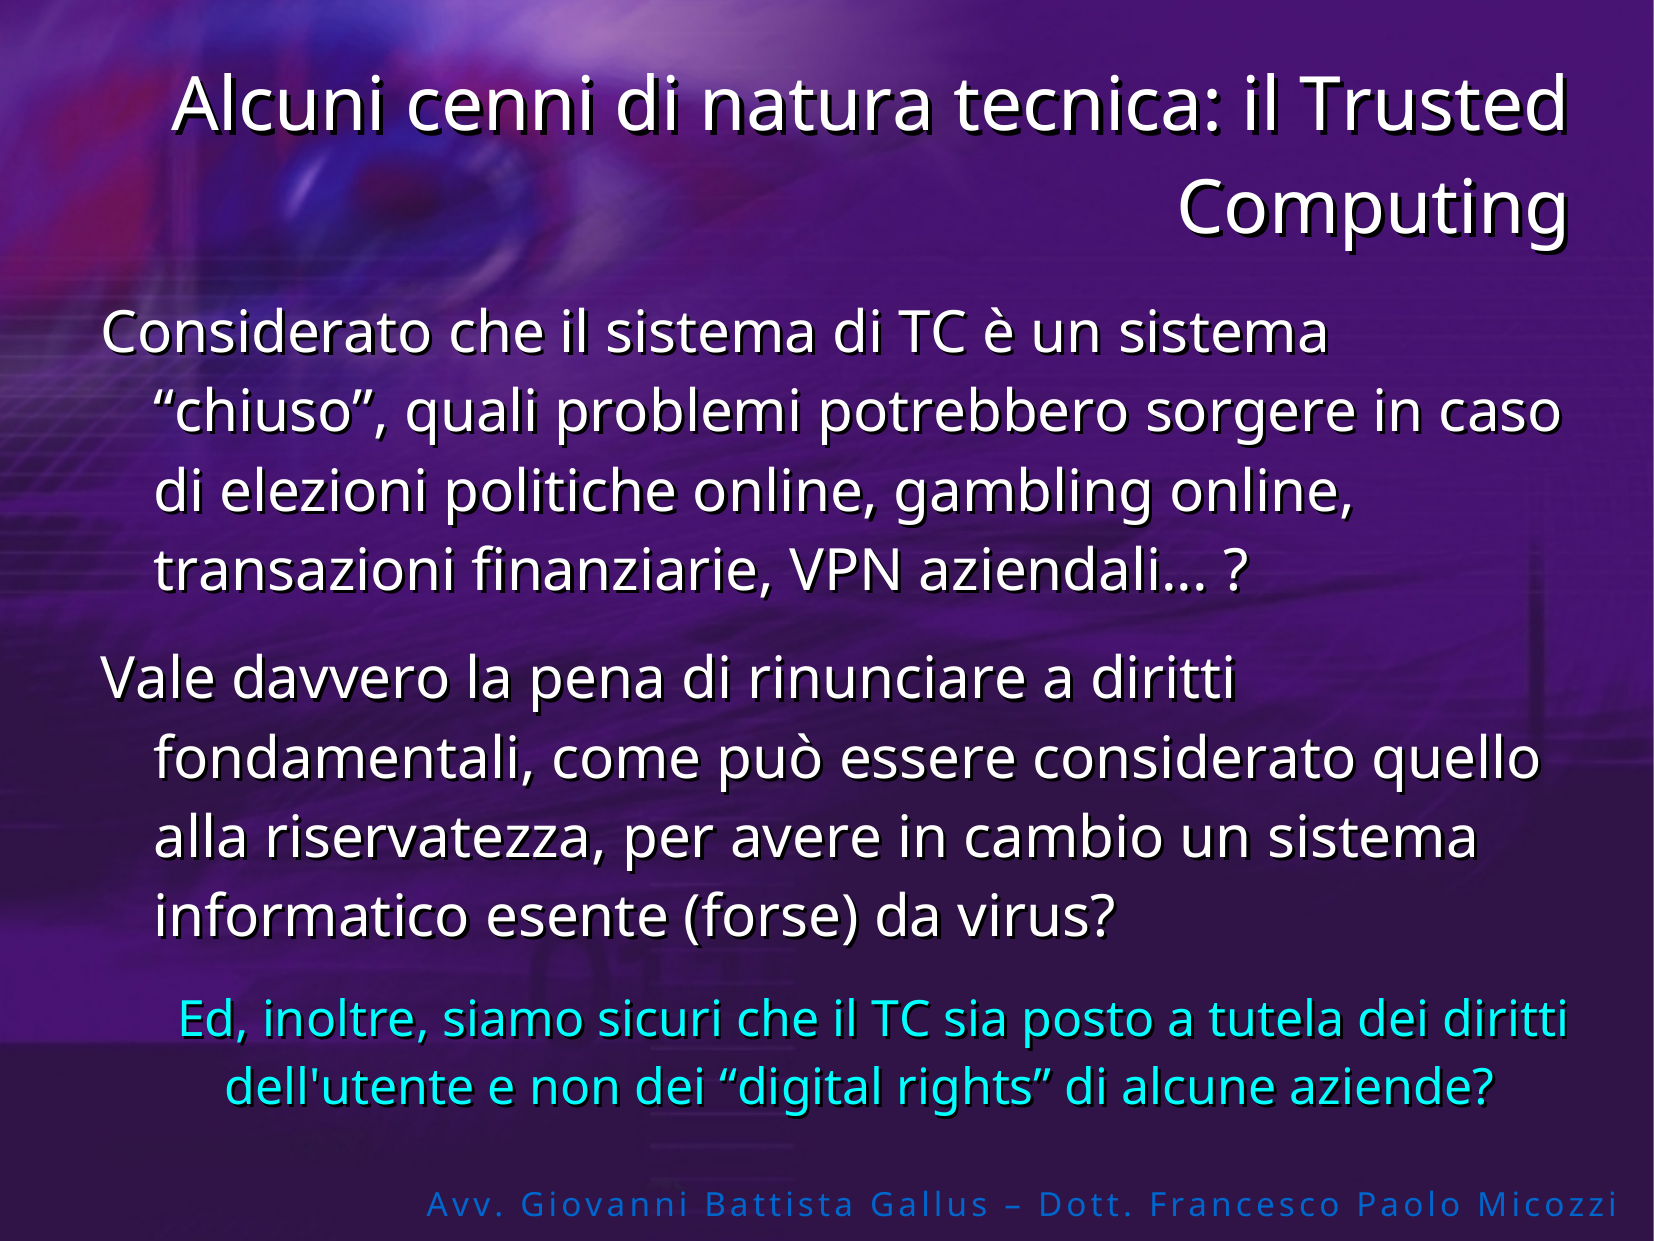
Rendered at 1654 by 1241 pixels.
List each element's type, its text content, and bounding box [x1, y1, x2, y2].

list Considerato che il sistema di TC è un sistema “chiuso”, quali problemi potrebbero sorgere in caso di elezioni politiche online, gambling online, transazioni finanziarie, VPN aziendali... ? Vale davvero la pena di rinunciare a diritti fondamentali, come può essere considerato quello alla riservatezza, per avere in cambio un sistema informatico esente (forse) da virus? Ed, inoltre, siamo sicuri che il TC sia posto a tutela dei diritti dell'utente e non dei “digital rights” di alcune aziende? [82, 290, 1571, 1109]
title Alcuni cenni di natura tecnica: il Trusted Computing [82, 49, 1571, 257]
picture [0, 0, 1654, 1241]
